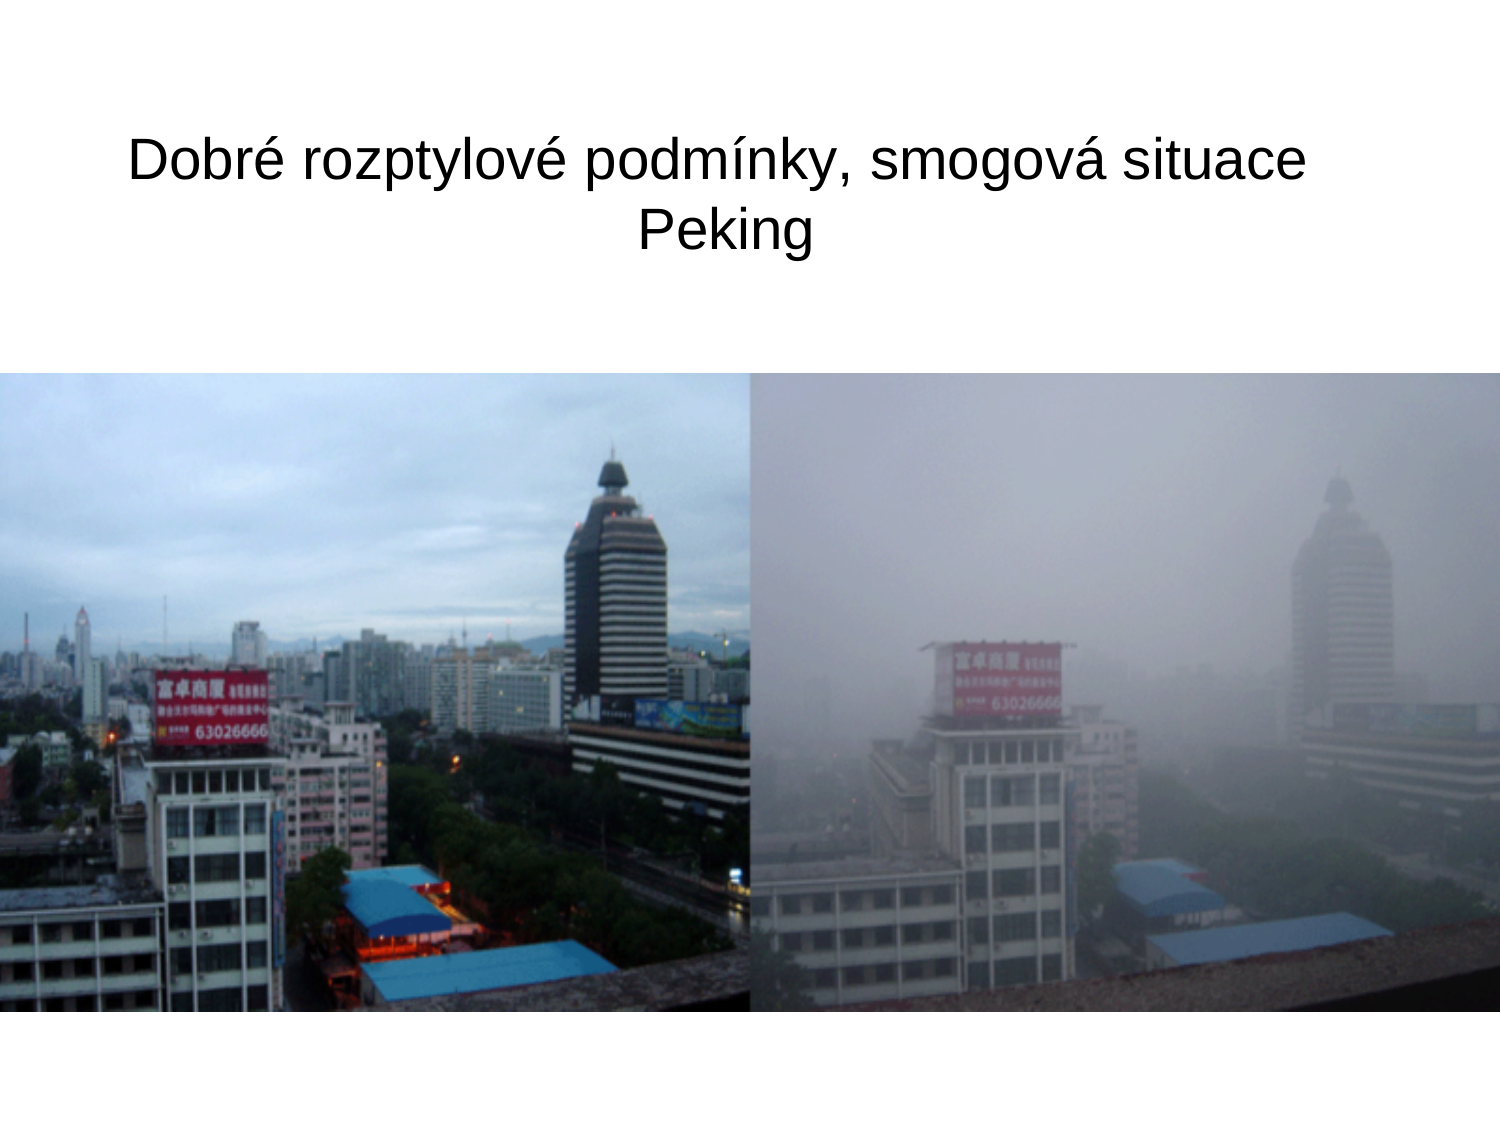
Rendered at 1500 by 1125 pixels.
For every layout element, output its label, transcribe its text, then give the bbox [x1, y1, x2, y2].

text_box Dobré rozptylové podmínky, smogová situace Peking [112, 113, 1358, 269]
picture [0, 373, 1500, 1012]
